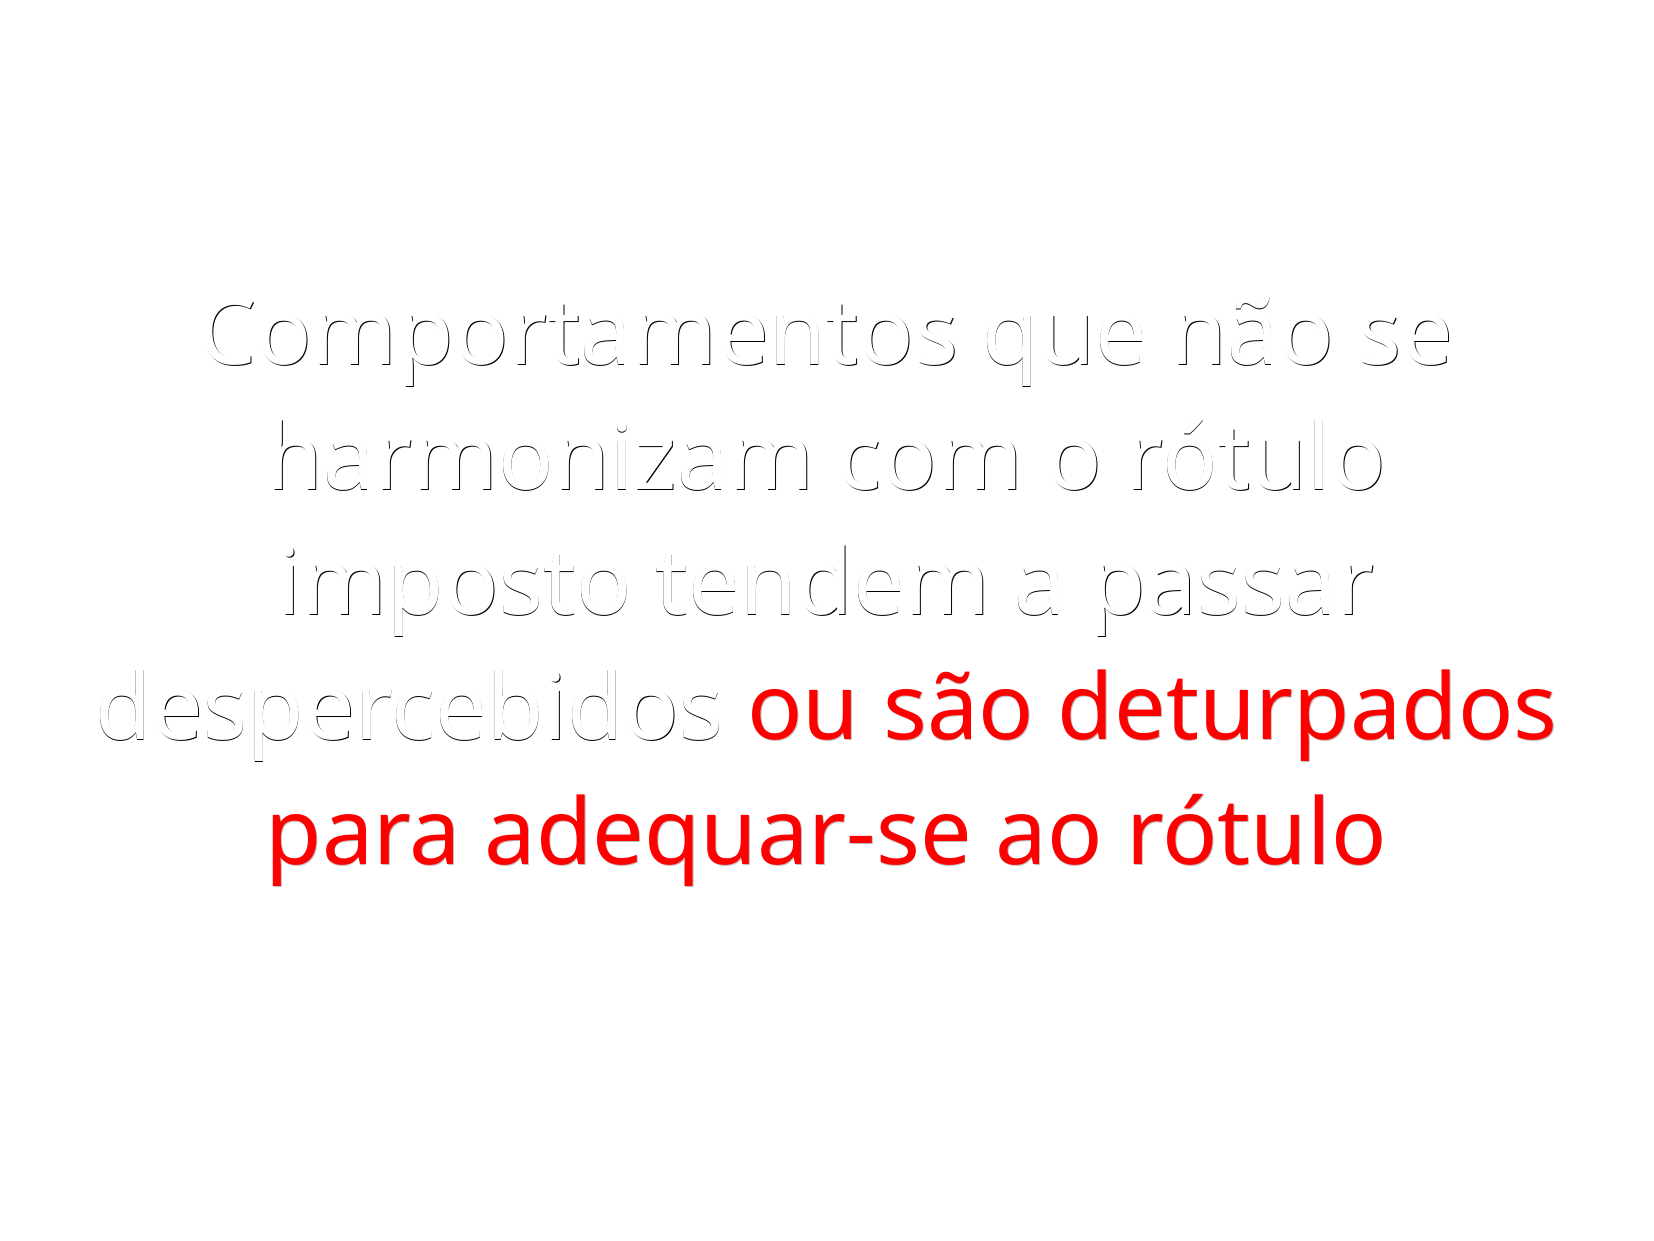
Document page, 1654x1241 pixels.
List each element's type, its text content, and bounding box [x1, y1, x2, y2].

subtitle Comportamentos que não se harmonizam com o rótulo imposto tendem a passar despercebidos ou são deturpados para adequar-se ao rótulo [82, 312, 1571, 847]
